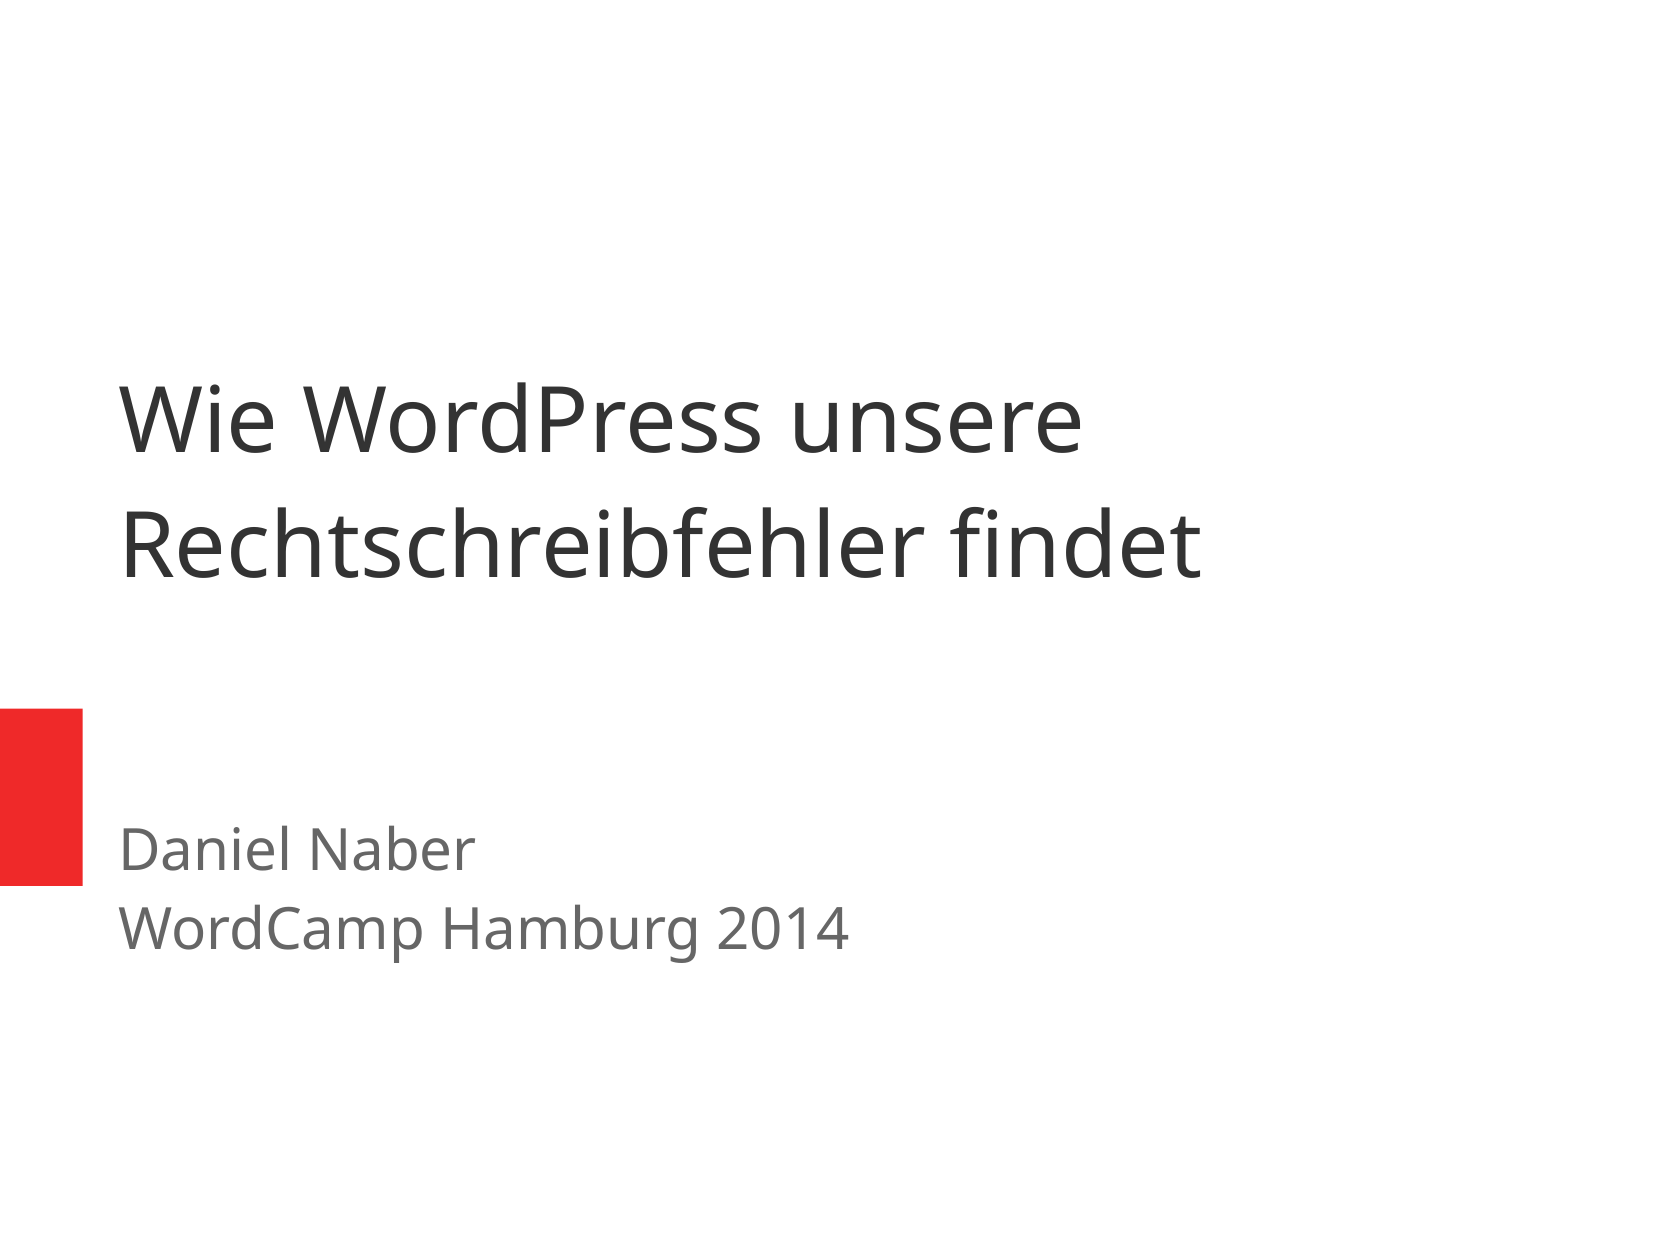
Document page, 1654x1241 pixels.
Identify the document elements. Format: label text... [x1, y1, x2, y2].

list Wie WordPress unsere Rechtschreibfehler findet Daniel Naber WordCamp Hamburg 2014 [118, 354, 1418, 1074]
